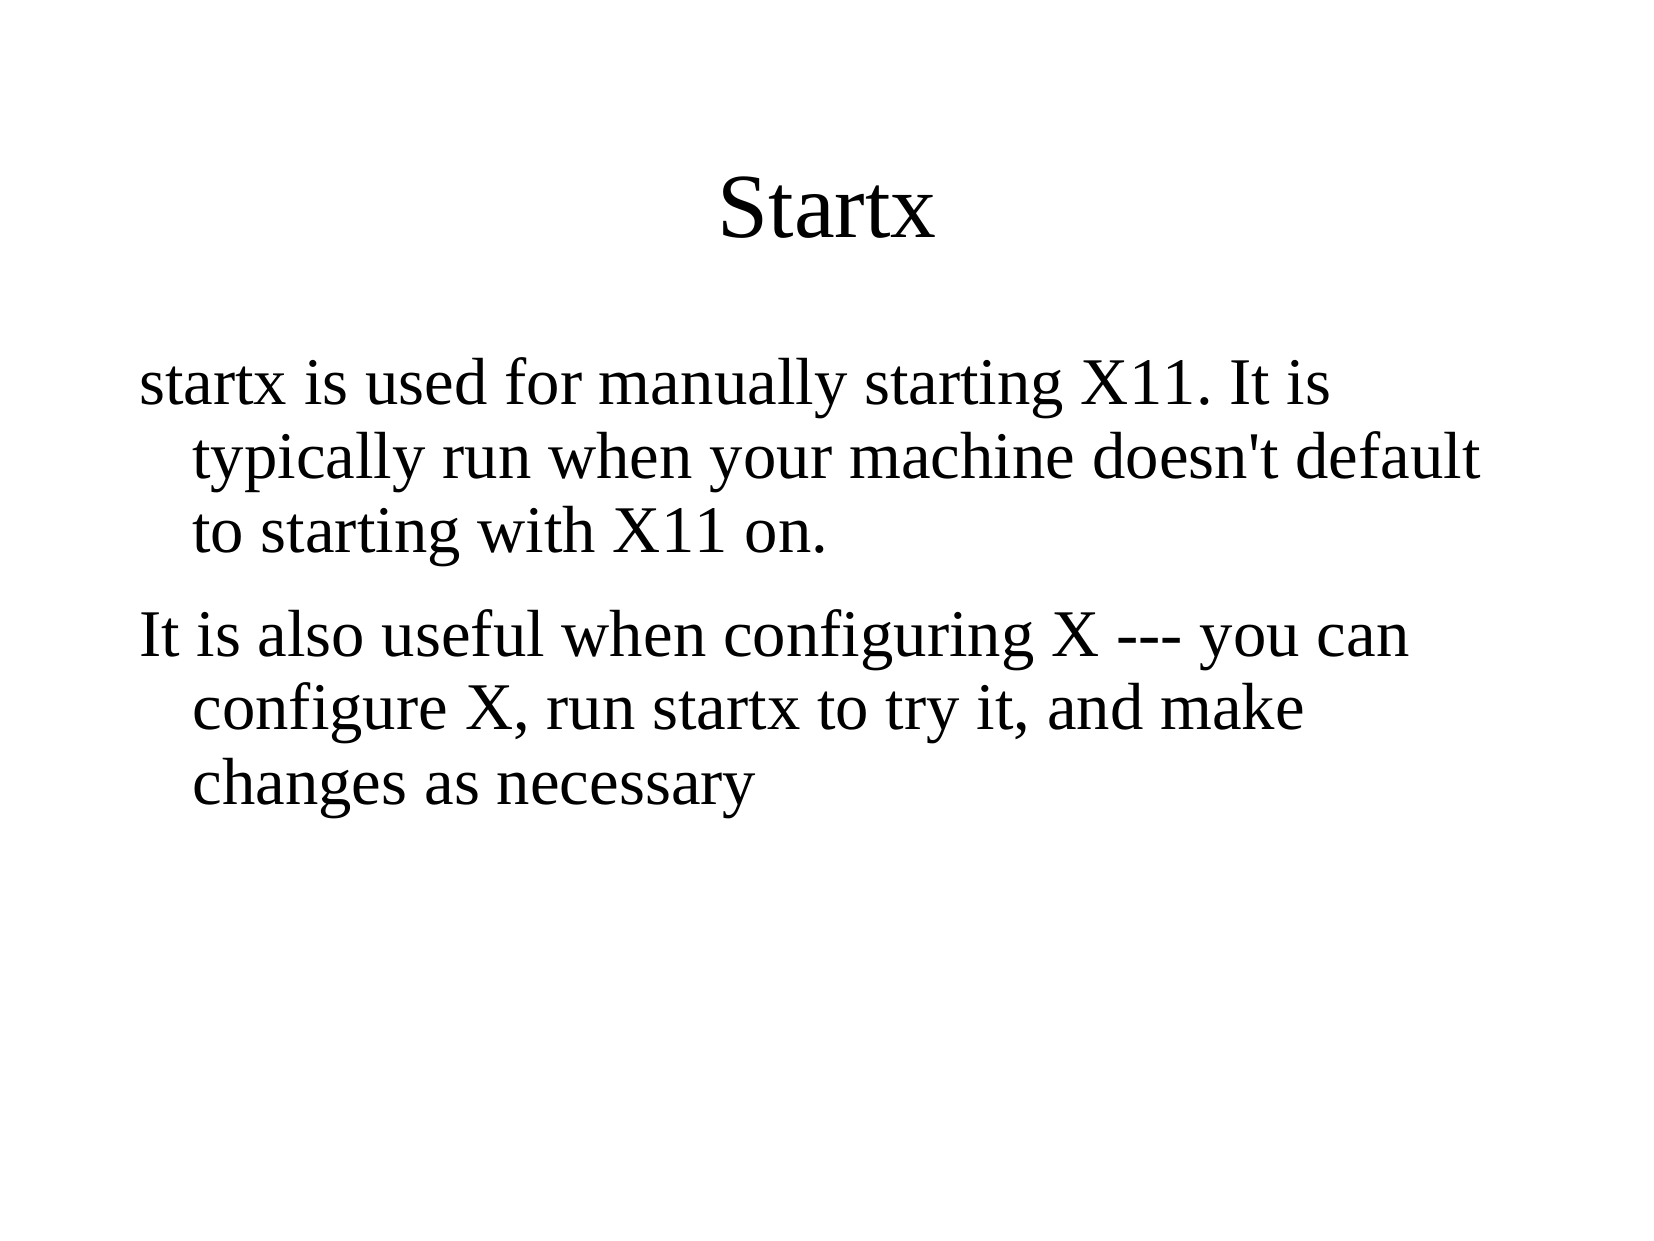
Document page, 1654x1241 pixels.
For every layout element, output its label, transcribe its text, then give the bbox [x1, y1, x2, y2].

list startx is used for manually starting X11. It is typically run when your machine doesn't default to starting with X11 on. It is also useful when configuring X --- you can configure X, run startx to try it, and make changes as necessary [121, 344, 1534, 1127]
title Startx [121, 102, 1534, 311]
